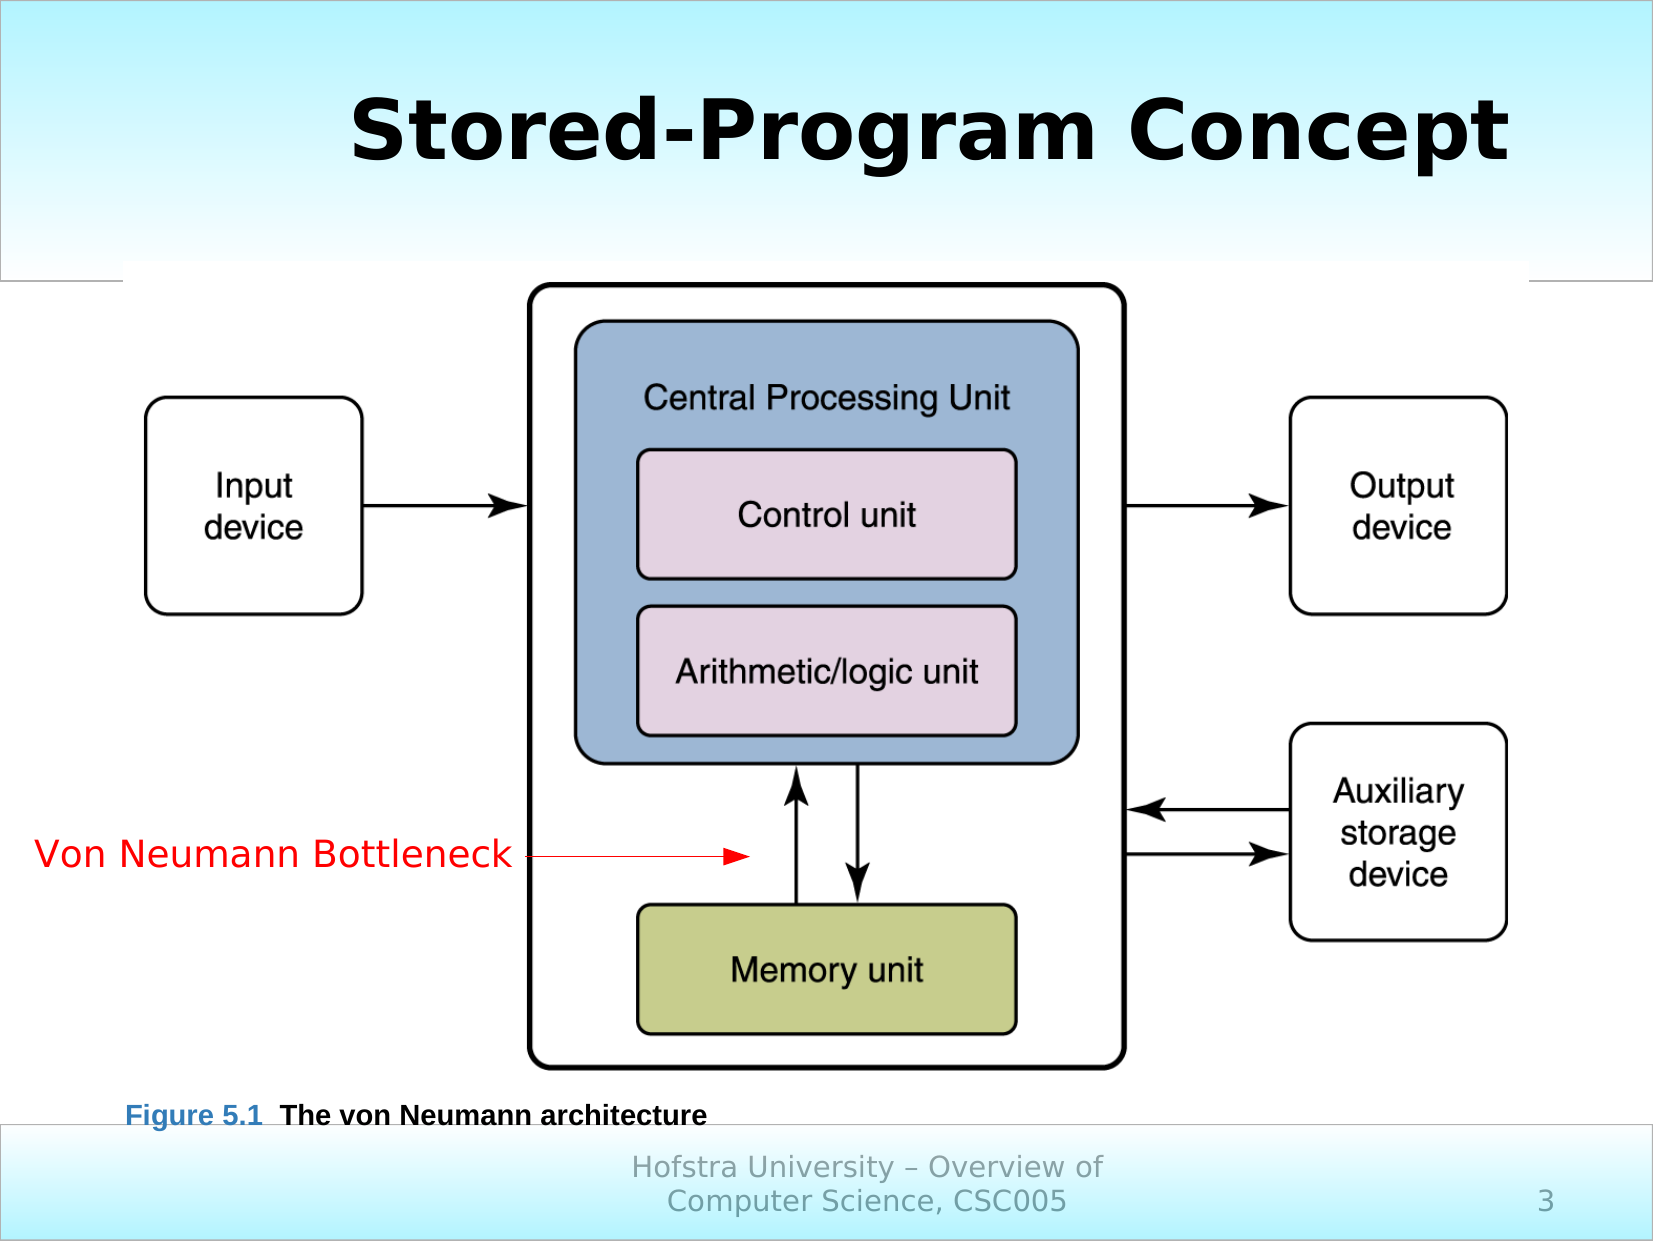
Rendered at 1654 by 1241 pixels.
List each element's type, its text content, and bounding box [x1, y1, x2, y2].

picture [123, 261, 1529, 1092]
text_box Figure 5.1 The von Neumann architecture [110, 1090, 724, 1140]
text_box Von Neumann Bottleneck [19, 825, 529, 884]
title Stored-Program Concept [247, 27, 1612, 235]
